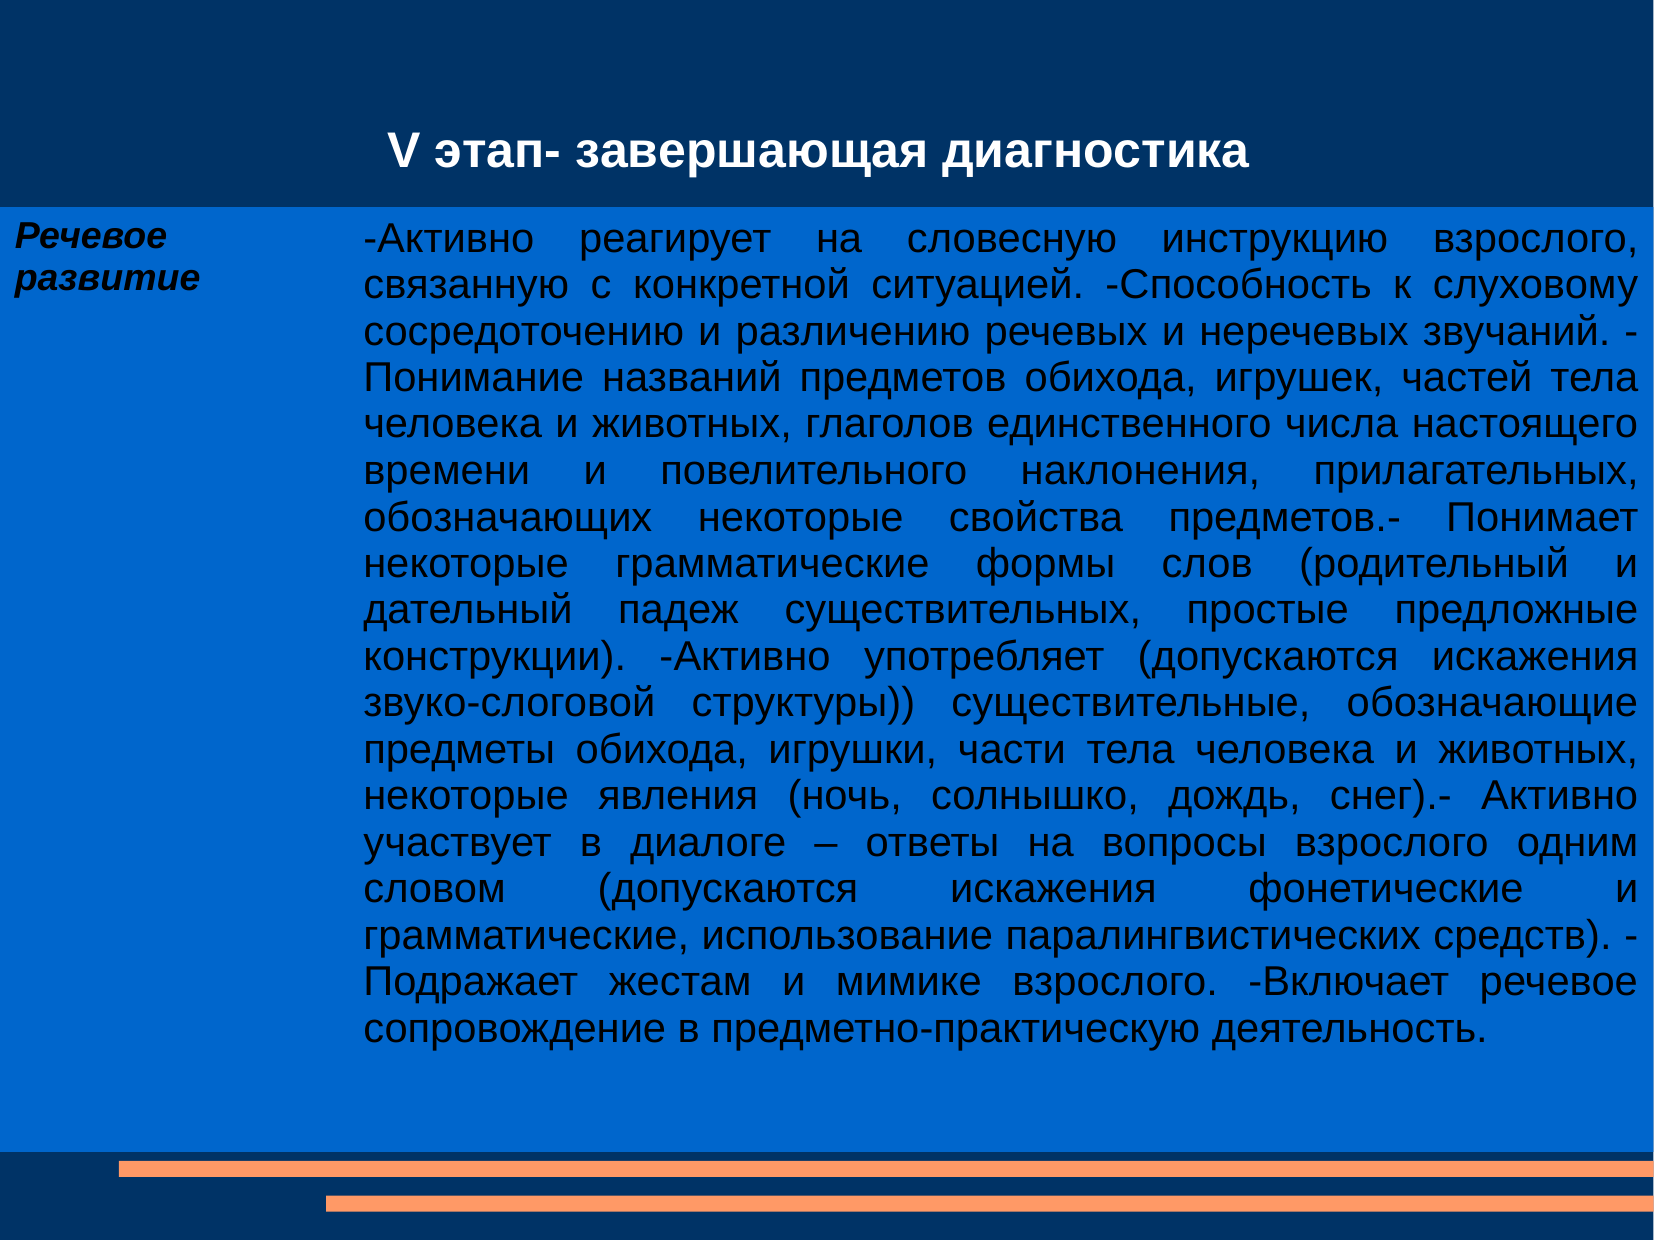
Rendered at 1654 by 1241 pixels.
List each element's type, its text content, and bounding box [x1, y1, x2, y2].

table_header -Активно реагирует на словесную инструкцию взрослого, связанную с конкретной ситуацией. -Способность к слуховому сосредоточению и различению речевых и неречевых звучаний. -Понимание названий предметов обихода, игрушек, частей тела человека и животных, глаголов единственного числа настоящего времени и повелительного наклонения, прилагательных, обозначающих некоторые свойства предметов.- Понимает некоторые грамматические формы слов (родительный и дательный падеж существительных, простые предложные конструкции). -Активно употребляет (допускаются искажения звуко-слоговой структуры)) существительные, обозначающие предметы обихода, игрушки, части тела человека и животных, некоторые явления (ночь, солнышко, дождь, снег).- Активно участвует в диалоге – ответы на вопросы взрослого одним словом (допускаются искажения фонетические и грамматические, использование паралингвистических средств). -Подражает жестам и мимике взрослого. -Включает речевое сопровождение в предметно-практическую деятельность. [349, 207, 1654, 1152]
title V этап- завершающая диагностика [121, 46, 1534, 207]
table_header Речевое развитие [0, 207, 349, 1152]
